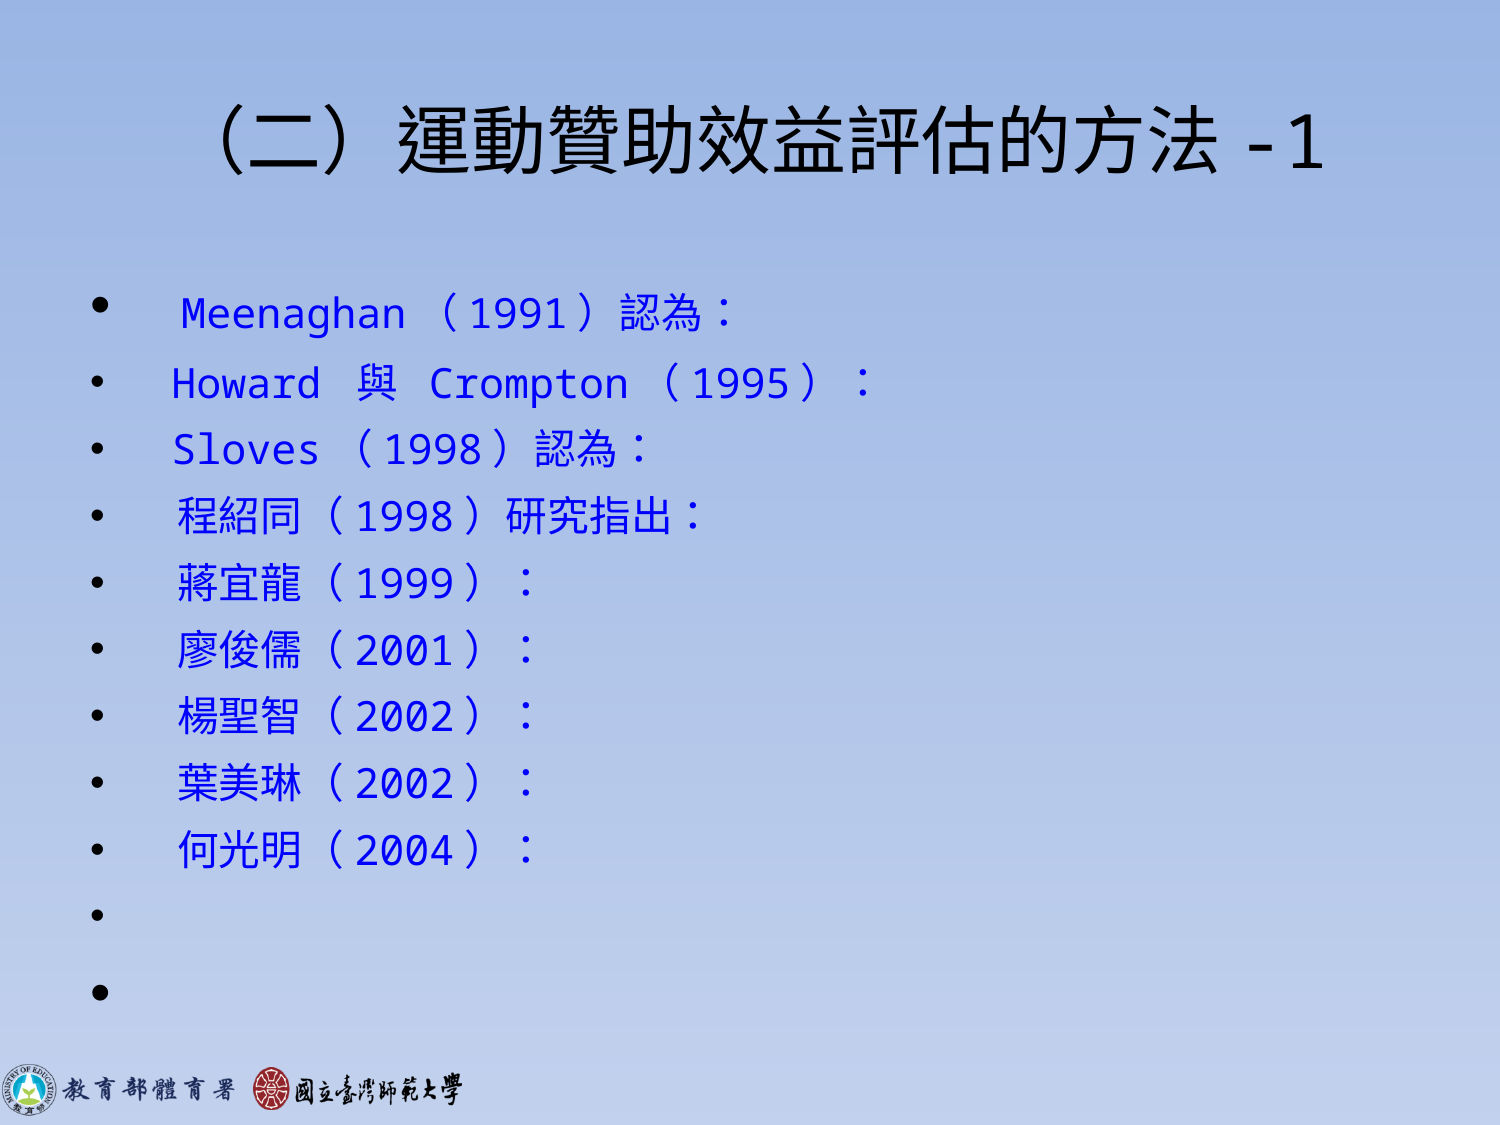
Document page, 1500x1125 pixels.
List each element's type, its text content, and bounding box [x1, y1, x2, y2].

list Meenaghan（1991）認為： Howard 與 Crompton（1995）： Sloves（1998）認為： 程紹同（1998）研究指出： 蔣宜龍（1999）： 廖俊儒（2001）： 楊聖智（2002）： 葉美琳（2002）： 何光明（2004）： [75, 262, 1426, 1005]
title （二）運動贊助效益評估的方法-1 [75, 45, 1426, 233]
